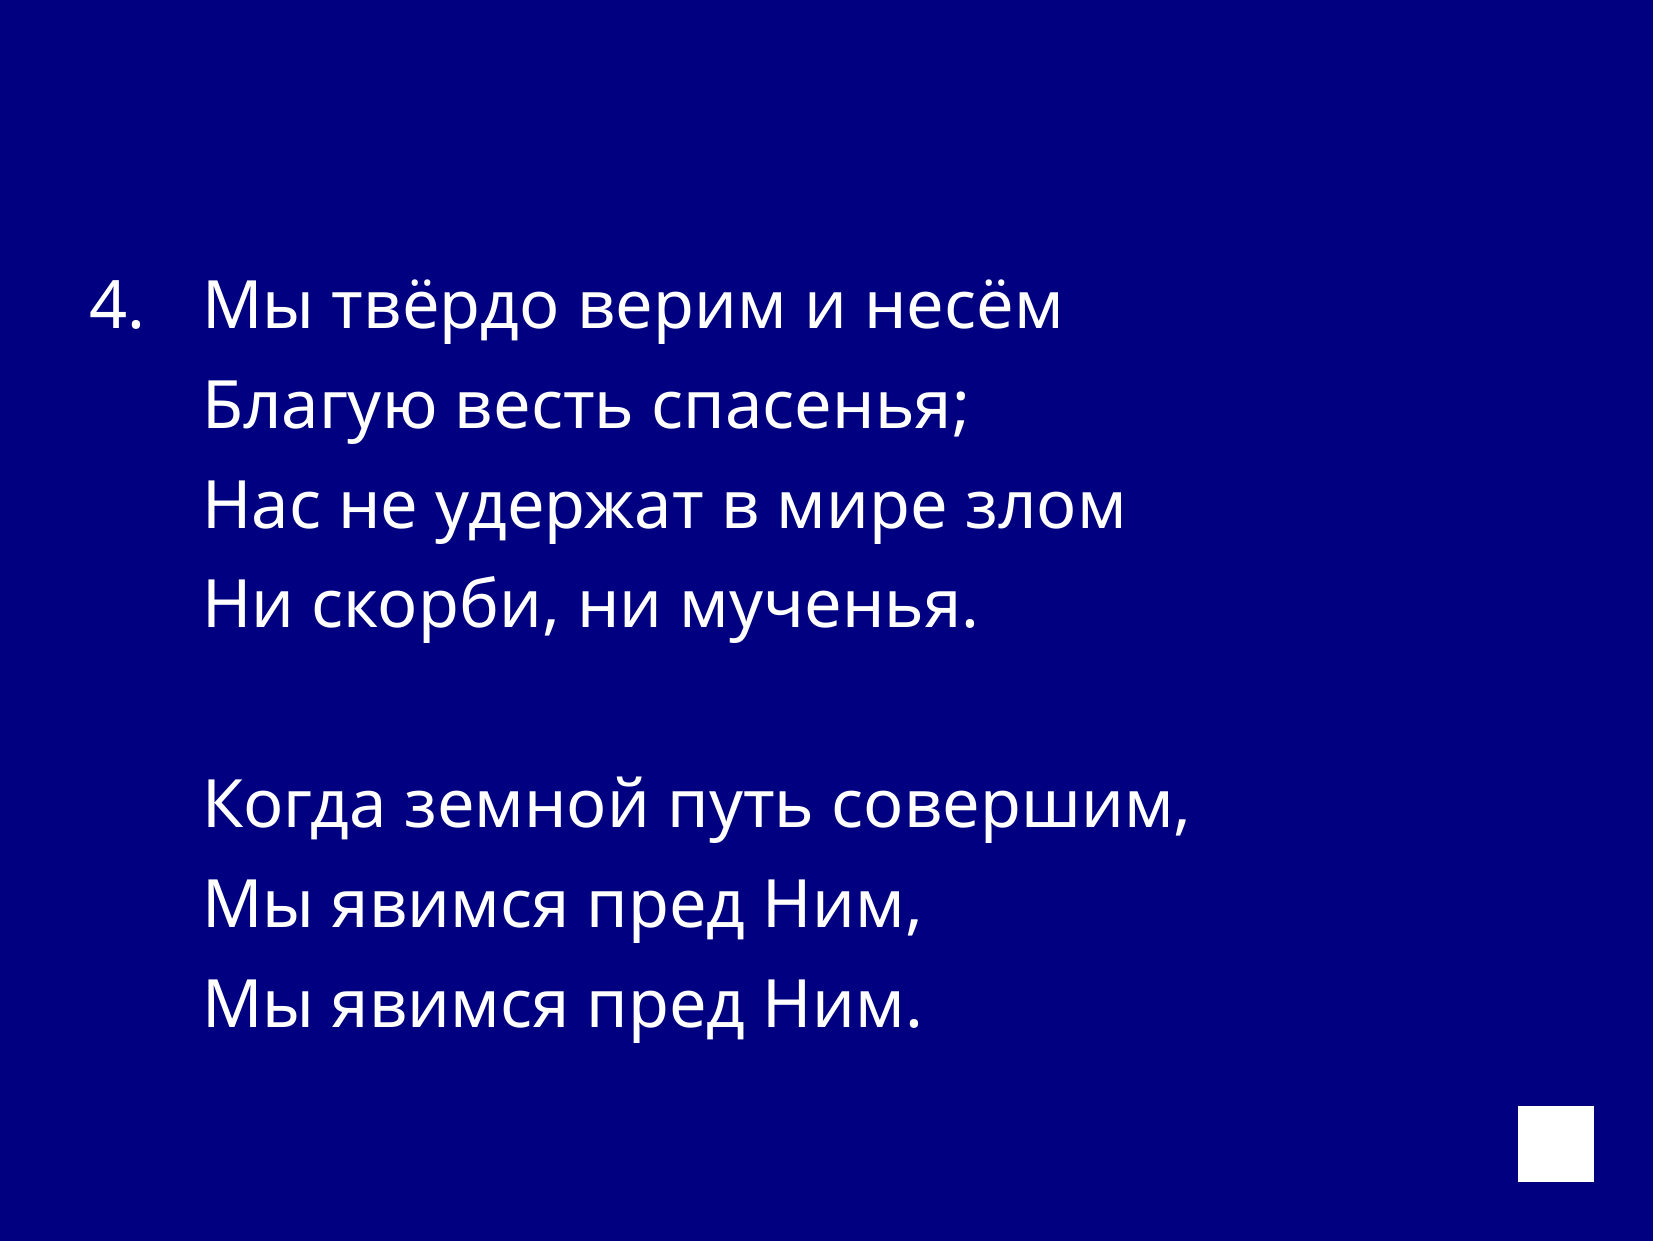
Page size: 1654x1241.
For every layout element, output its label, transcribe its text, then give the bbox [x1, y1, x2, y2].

text_box [1518, 1106, 1594, 1182]
text_box 4. Мы твёрдо верим и несём Благую весть спасенья; Нас не удержат в мире злом Ни скорби, ни мученья. Когда земной путь совершим, Мы явимся пред Ним, Мы явимся пред Ним. [75, 150, 1576, 1163]
